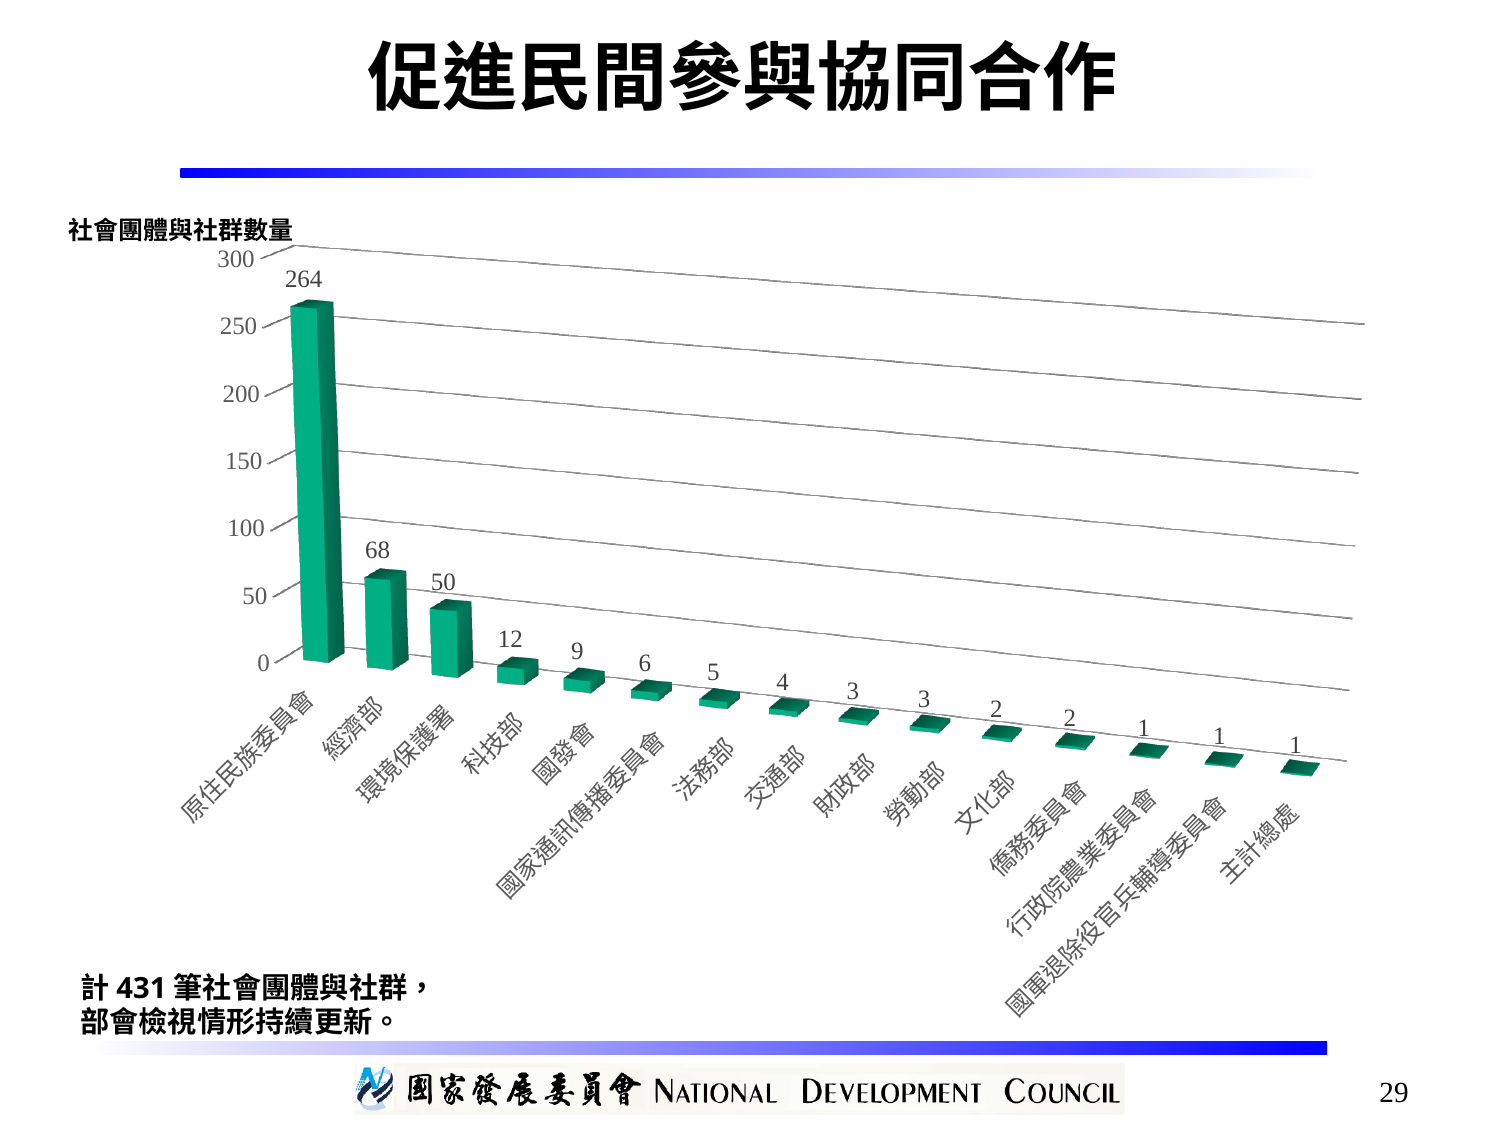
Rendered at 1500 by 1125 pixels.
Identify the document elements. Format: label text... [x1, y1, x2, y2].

text_box 促進民間參與協同合作 [0, 21, 1493, 167]
text_box 社會團體與社群數量 [53, 208, 309, 253]
text_box 計431筆社會團體與社群， 部會檢視情形持續更新。 [65, 961, 443, 1048]
chart [110, 229, 1428, 1041]
text_box 29 [1364, 1070, 1490, 1106]
